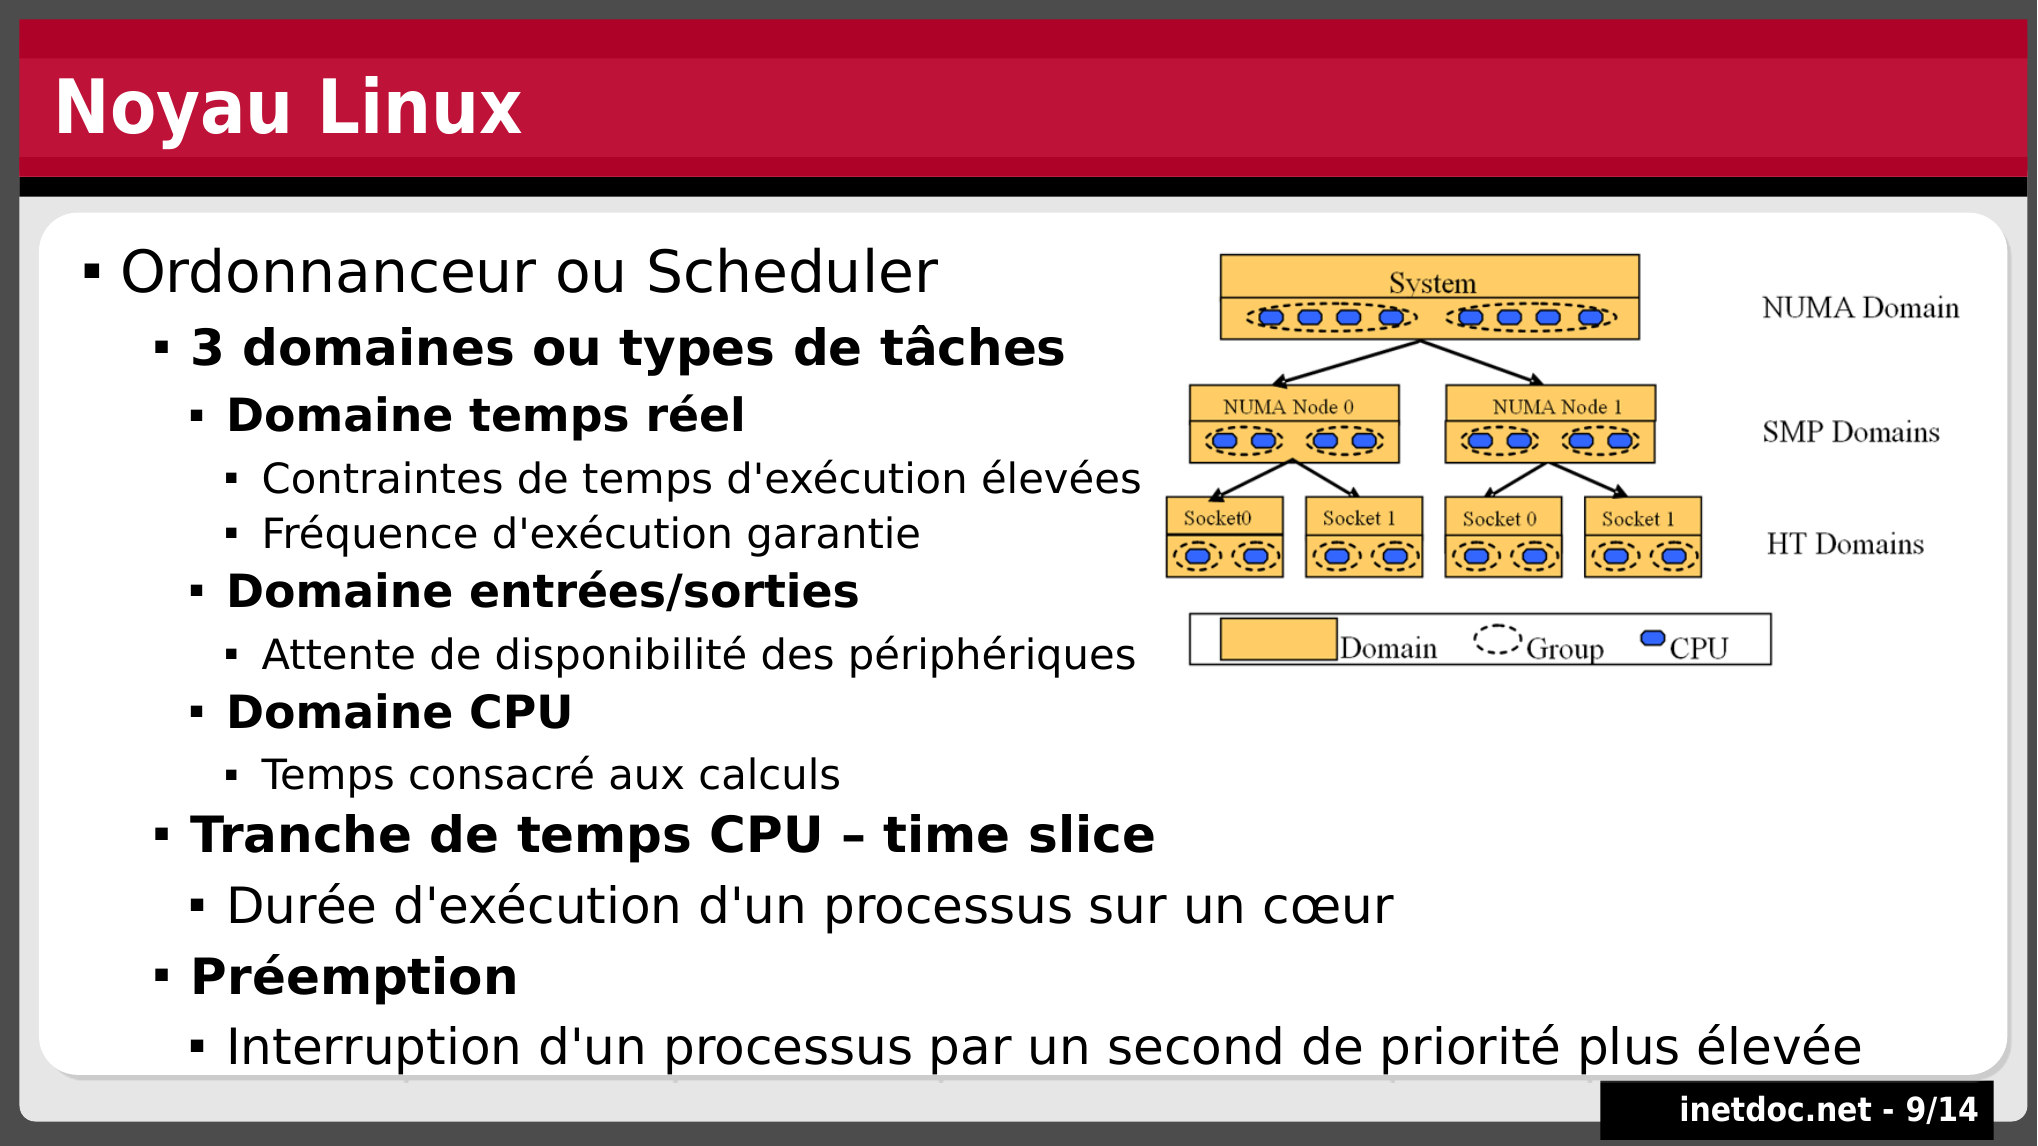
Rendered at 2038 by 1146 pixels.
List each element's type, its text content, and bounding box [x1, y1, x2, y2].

picture [1145, 224, 1977, 686]
text_box [19, 157, 2028, 1122]
text_box Noyau Linux [19, 59, 2028, 157]
text_box Ordonnanceur ou Scheduler 3 domaines ou types de tâches Domaine temps réel Contraintes de temps d'exécution élevées Fréquence d'exécution garantie Domaine entrées/sorties Attente de disponibilité des périphériques Domaine CPU Temps consacré aux calculs Tranche de temps CPU – time slice Durée d'exécution d'un processus sur un cœur Préemption Interruption d'un processus par un second de priorité plus élevée [38, 212, 2008, 1075]
text_box [19, 19, 2028, 59]
text_box inetdoc.net - <numéro>/14 [1600, 1080, 1994, 1140]
